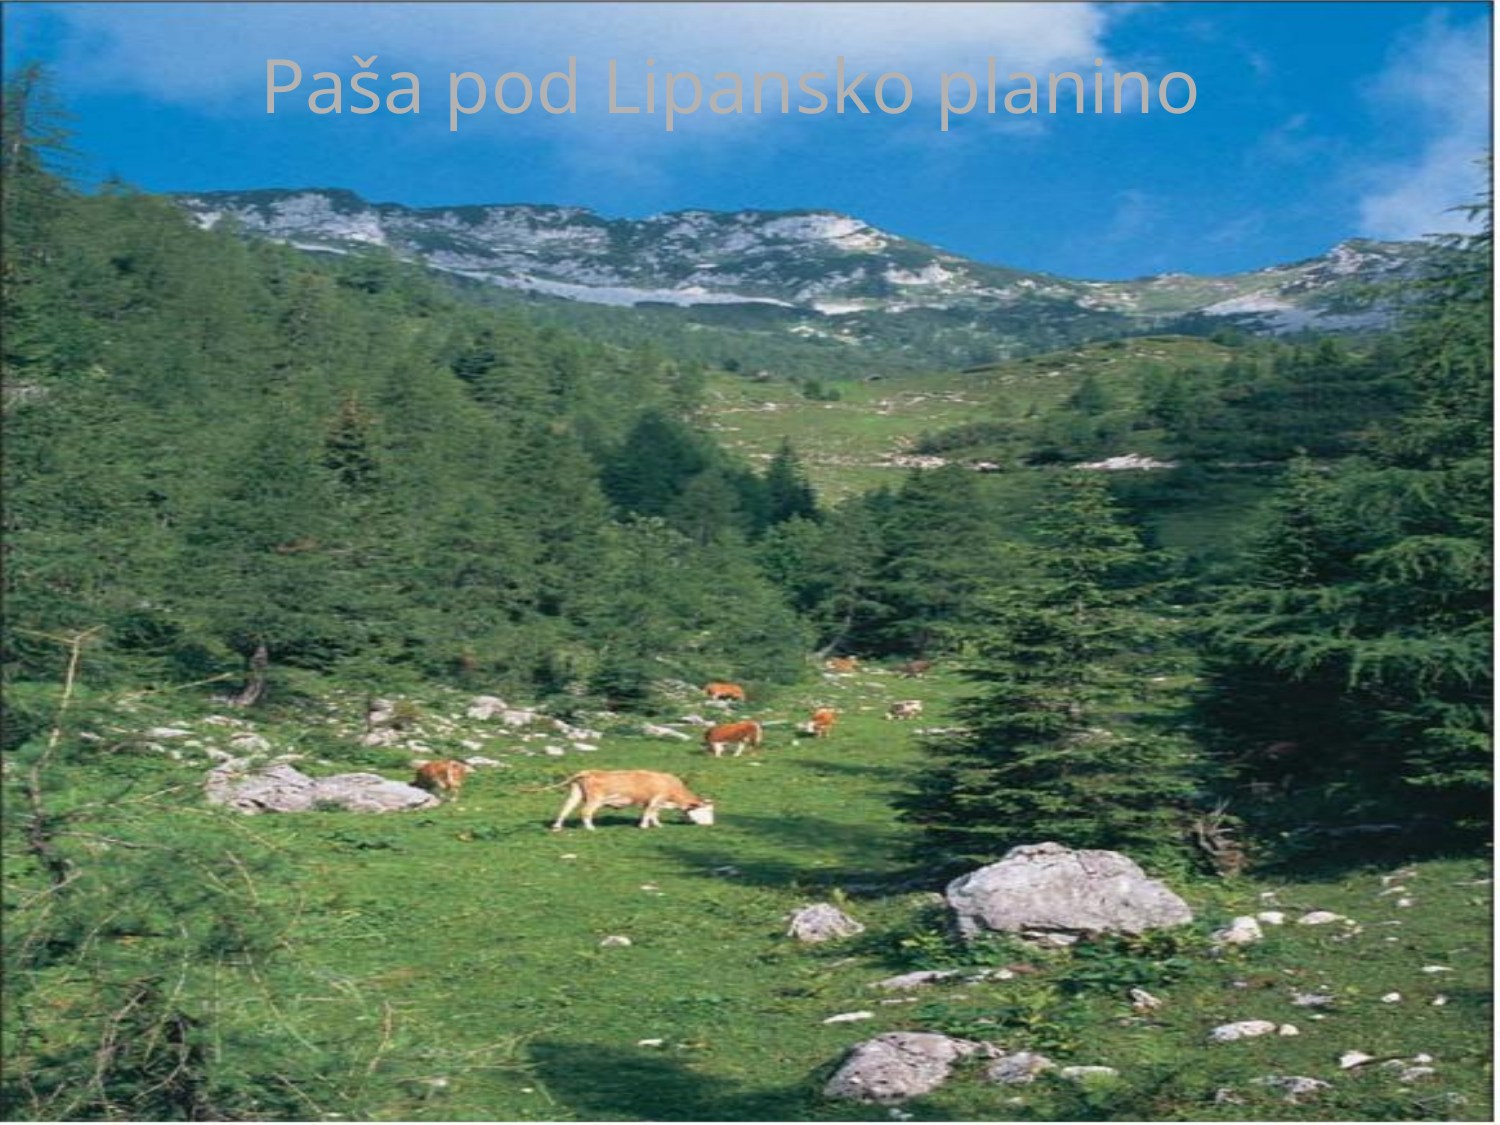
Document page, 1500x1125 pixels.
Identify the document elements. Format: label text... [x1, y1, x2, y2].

text_box Paša pod Lipansko planino [183, 31, 1279, 138]
picture [0, 0, 1500, 1125]
